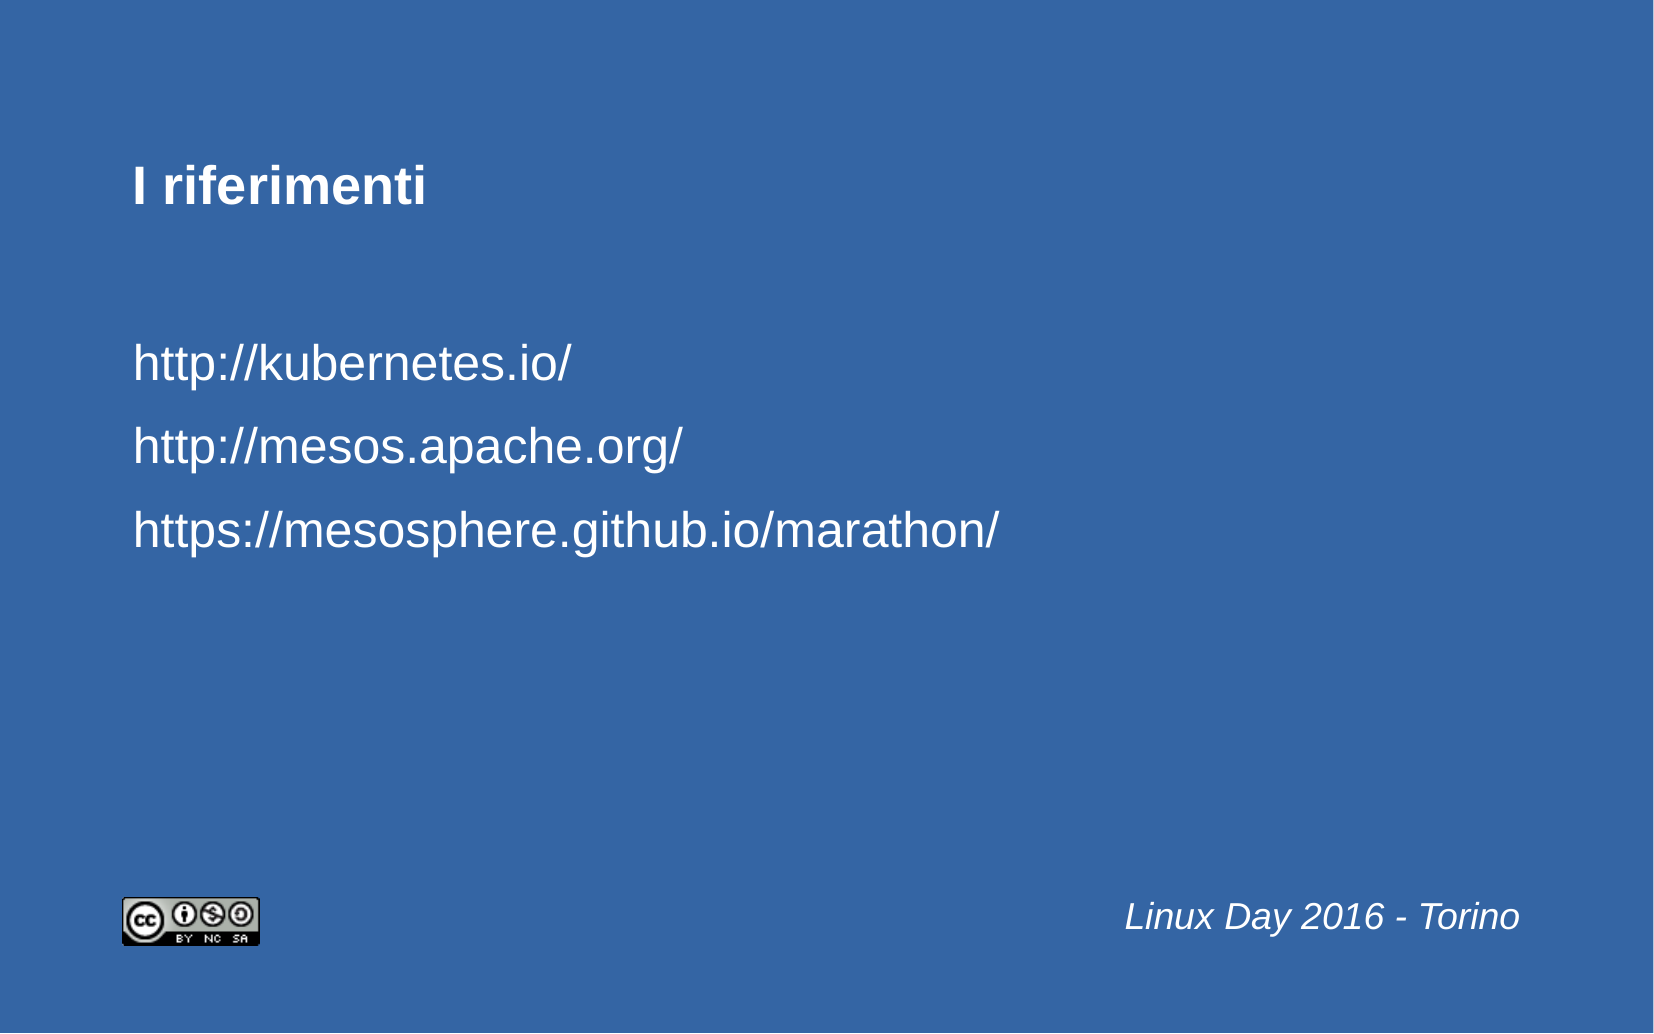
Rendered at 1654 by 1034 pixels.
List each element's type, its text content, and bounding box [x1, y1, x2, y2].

text_box Linux Day 2016 - Torino [1109, 887, 1536, 1034]
text_box I riferimenti http://kubernetes.io/ http://mesos.apache.org/ https://mesosphere.github.io/marathon/ [118, 118, 1536, 961]
picture [122, 897, 260, 946]
